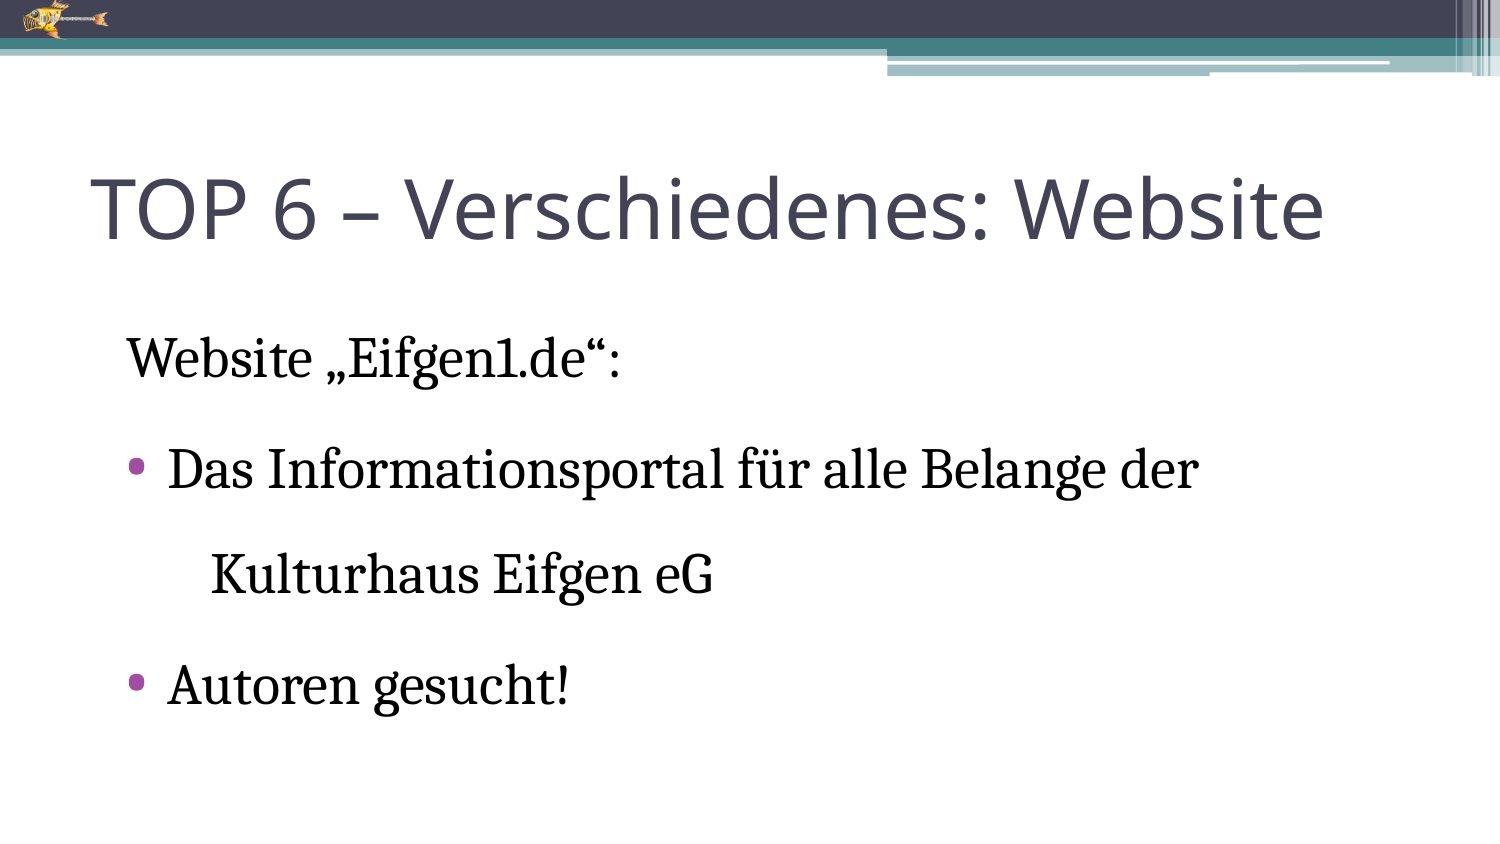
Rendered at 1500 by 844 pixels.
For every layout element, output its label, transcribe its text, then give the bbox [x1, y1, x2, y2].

title TOP 6 – Verschiedenes: Website [75, 140, 1426, 272]
list Website „Eifgen1.de“: Das Informationsportal für alle Belange der Kulturhaus Eifgen eG Autoren gesucht! [75, 276, 1426, 809]
